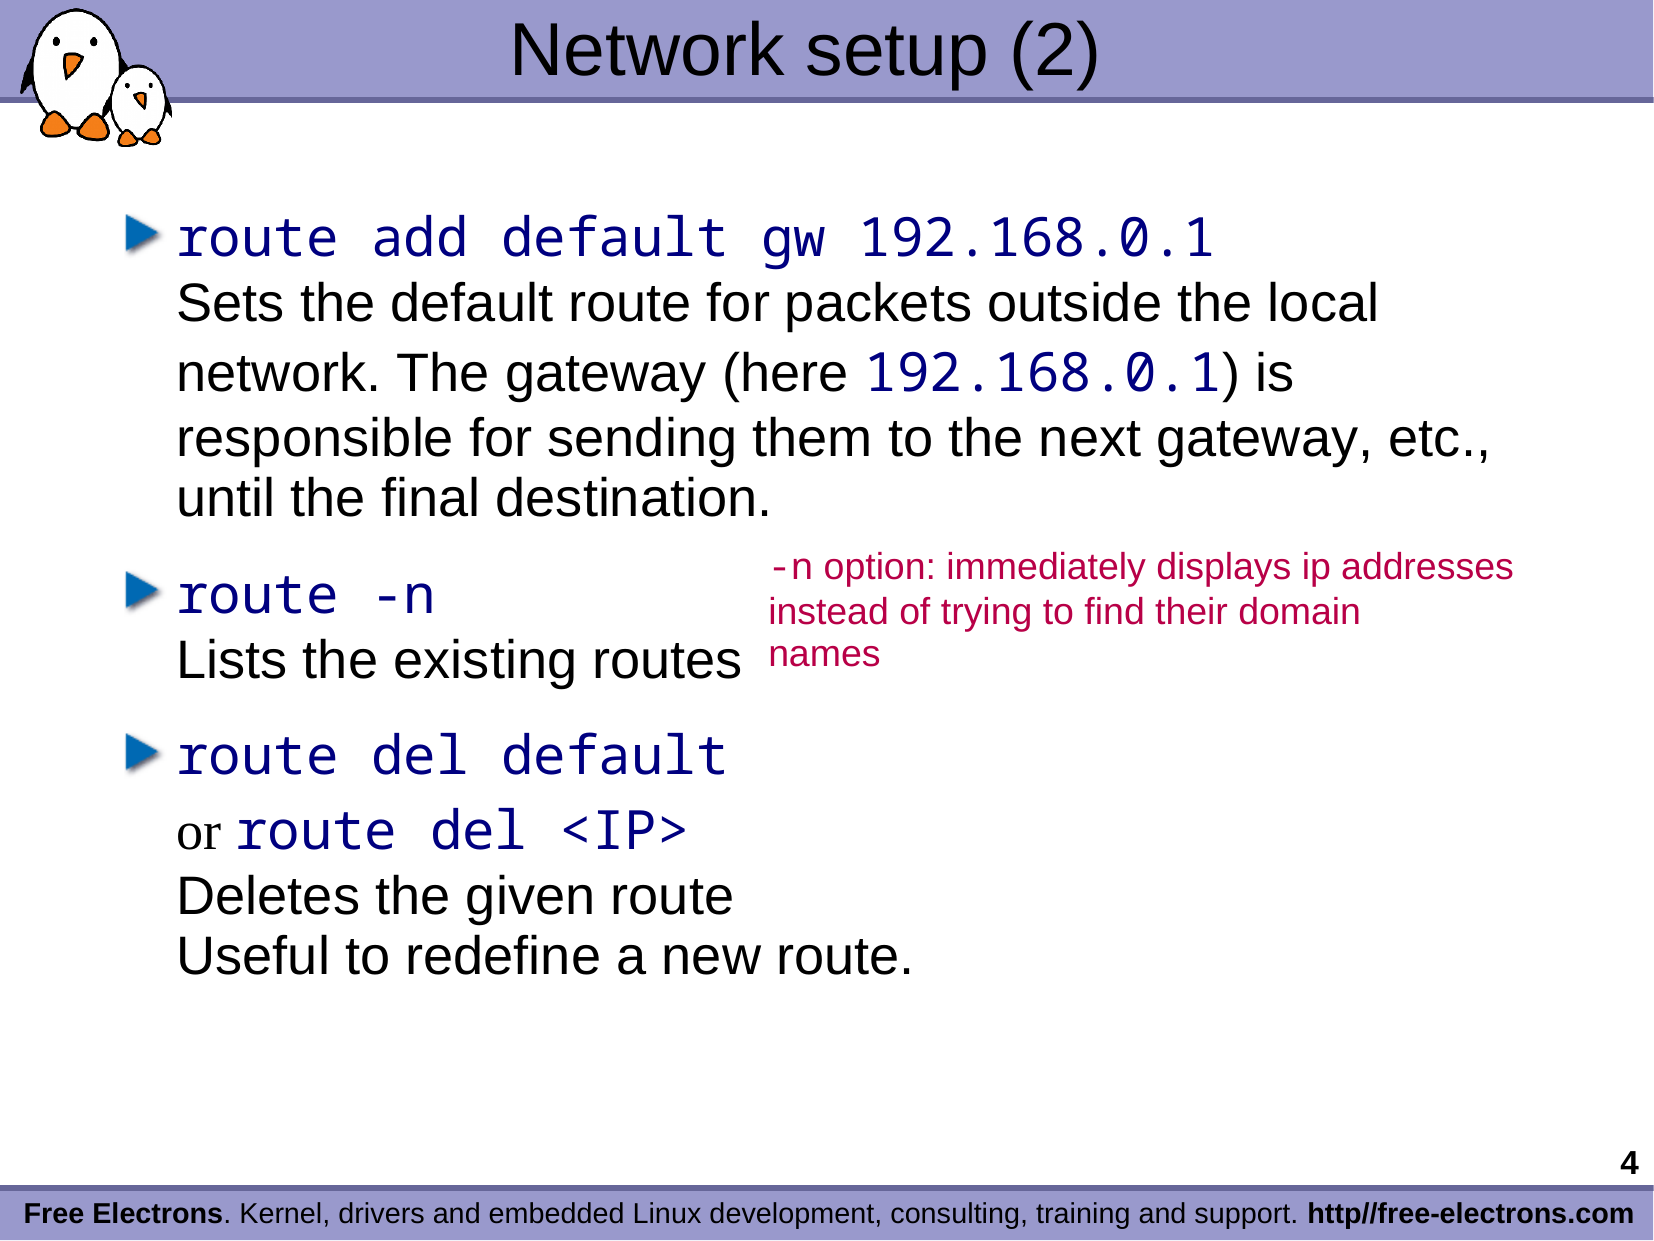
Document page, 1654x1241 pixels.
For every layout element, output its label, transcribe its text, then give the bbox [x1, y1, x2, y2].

list route add default gw 192.168.0.1 Sets the default route for packets outside the local network. The gateway (here 192.168.0.1) is responsible for sending them to the next gateway, etc., until the final destination. route -n Lists the existing routes route del default or route del <IP> Deletes the given route Useful to redefine a new route. [105, 198, 1518, 1049]
text_box -n option: immediately displays ip addresses instead of trying to find their domain names [768, 539, 1515, 680]
picture [20, 8, 172, 147]
title Network setup (2) [60, 0, 1551, 100]
